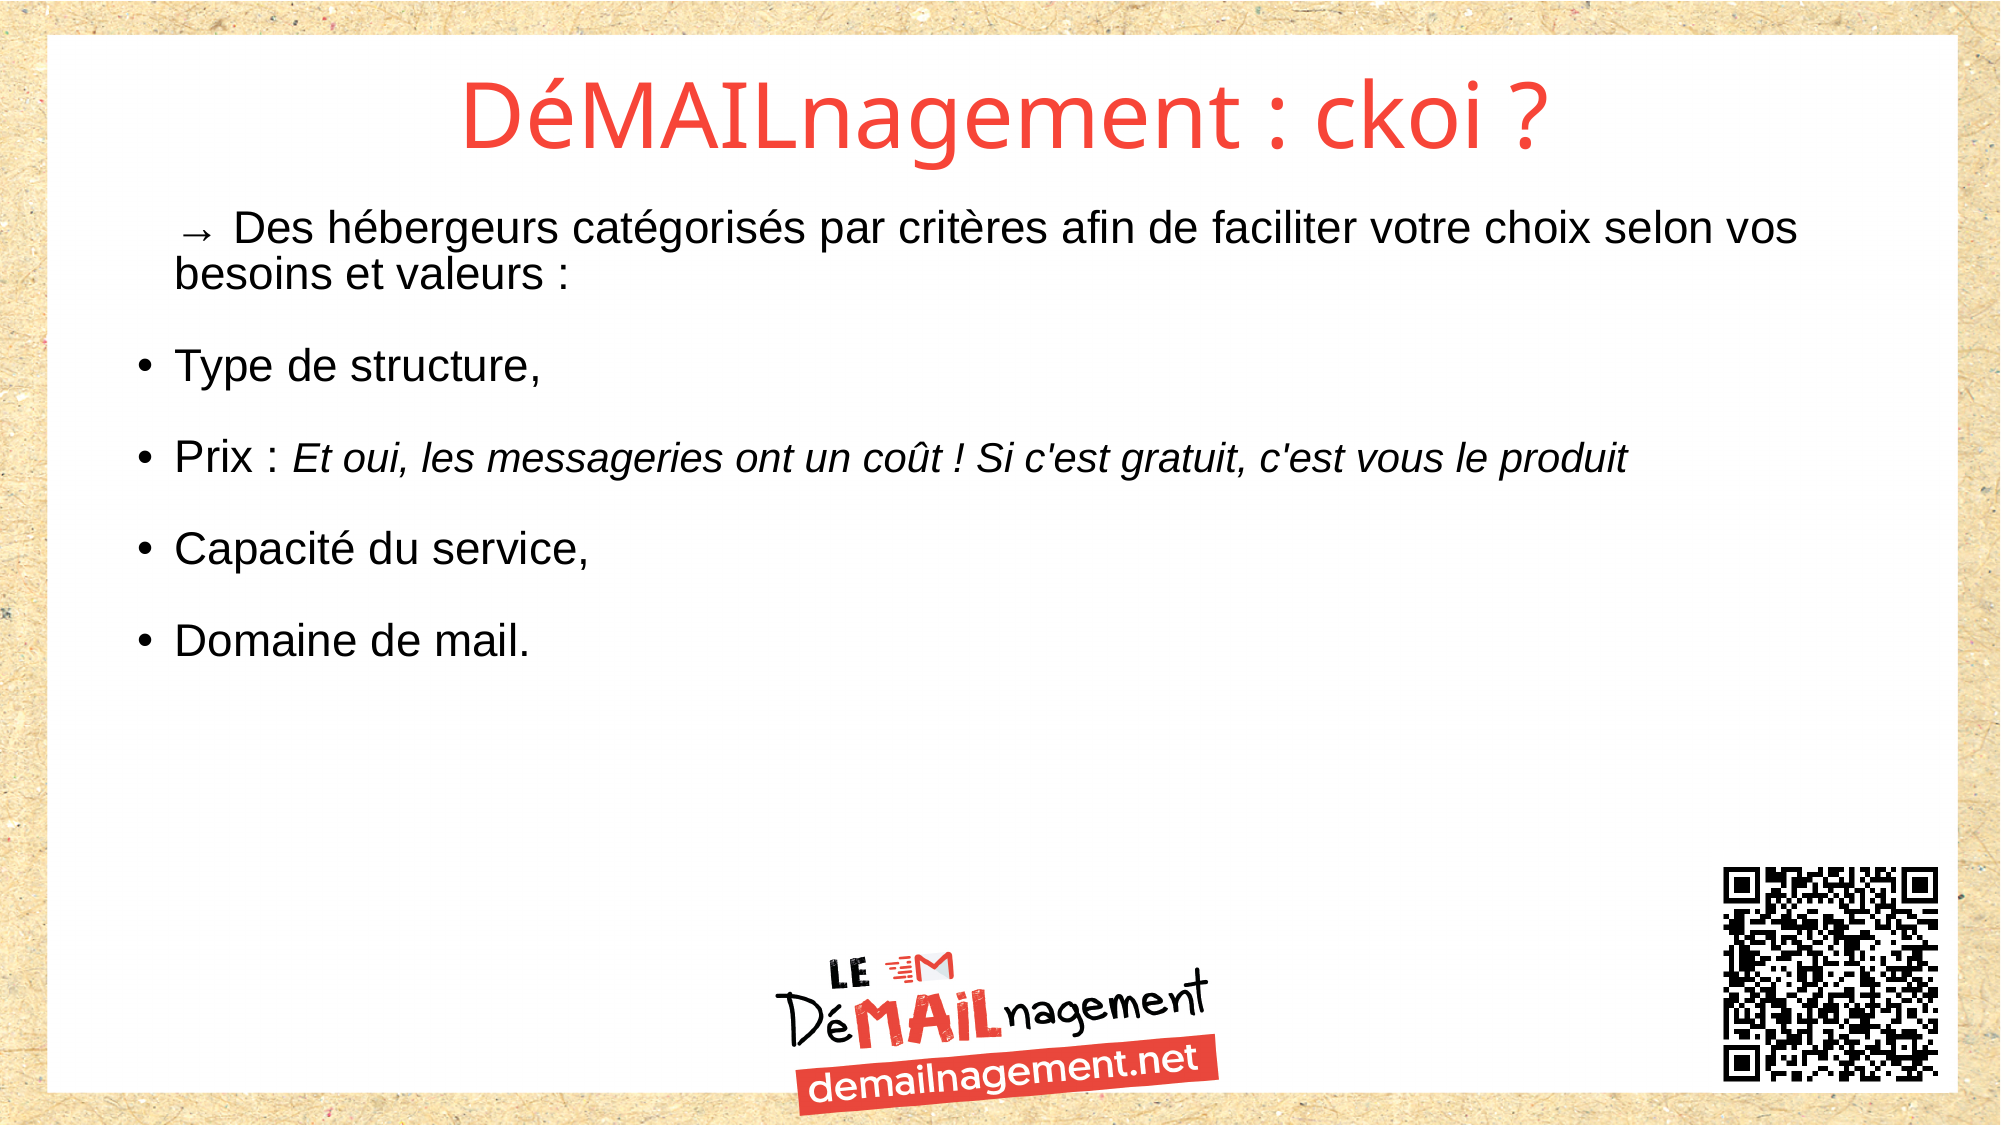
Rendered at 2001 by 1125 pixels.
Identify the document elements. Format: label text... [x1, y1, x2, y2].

list → Des hébergeurs catégorisés par critères afin de faciliter votre choix selon vos besoins et valeurs : Type de structure, Prix : Et oui, les messageries ont un coût ! Si c'est gratuit, c'est vous le produit Capacité du service, Domaine de mail. [137, 206, 1863, 666]
picture [0, 1, 2001, 1125]
title DéMAILnagement : ckoi ? [59, 59, 1950, 172]
